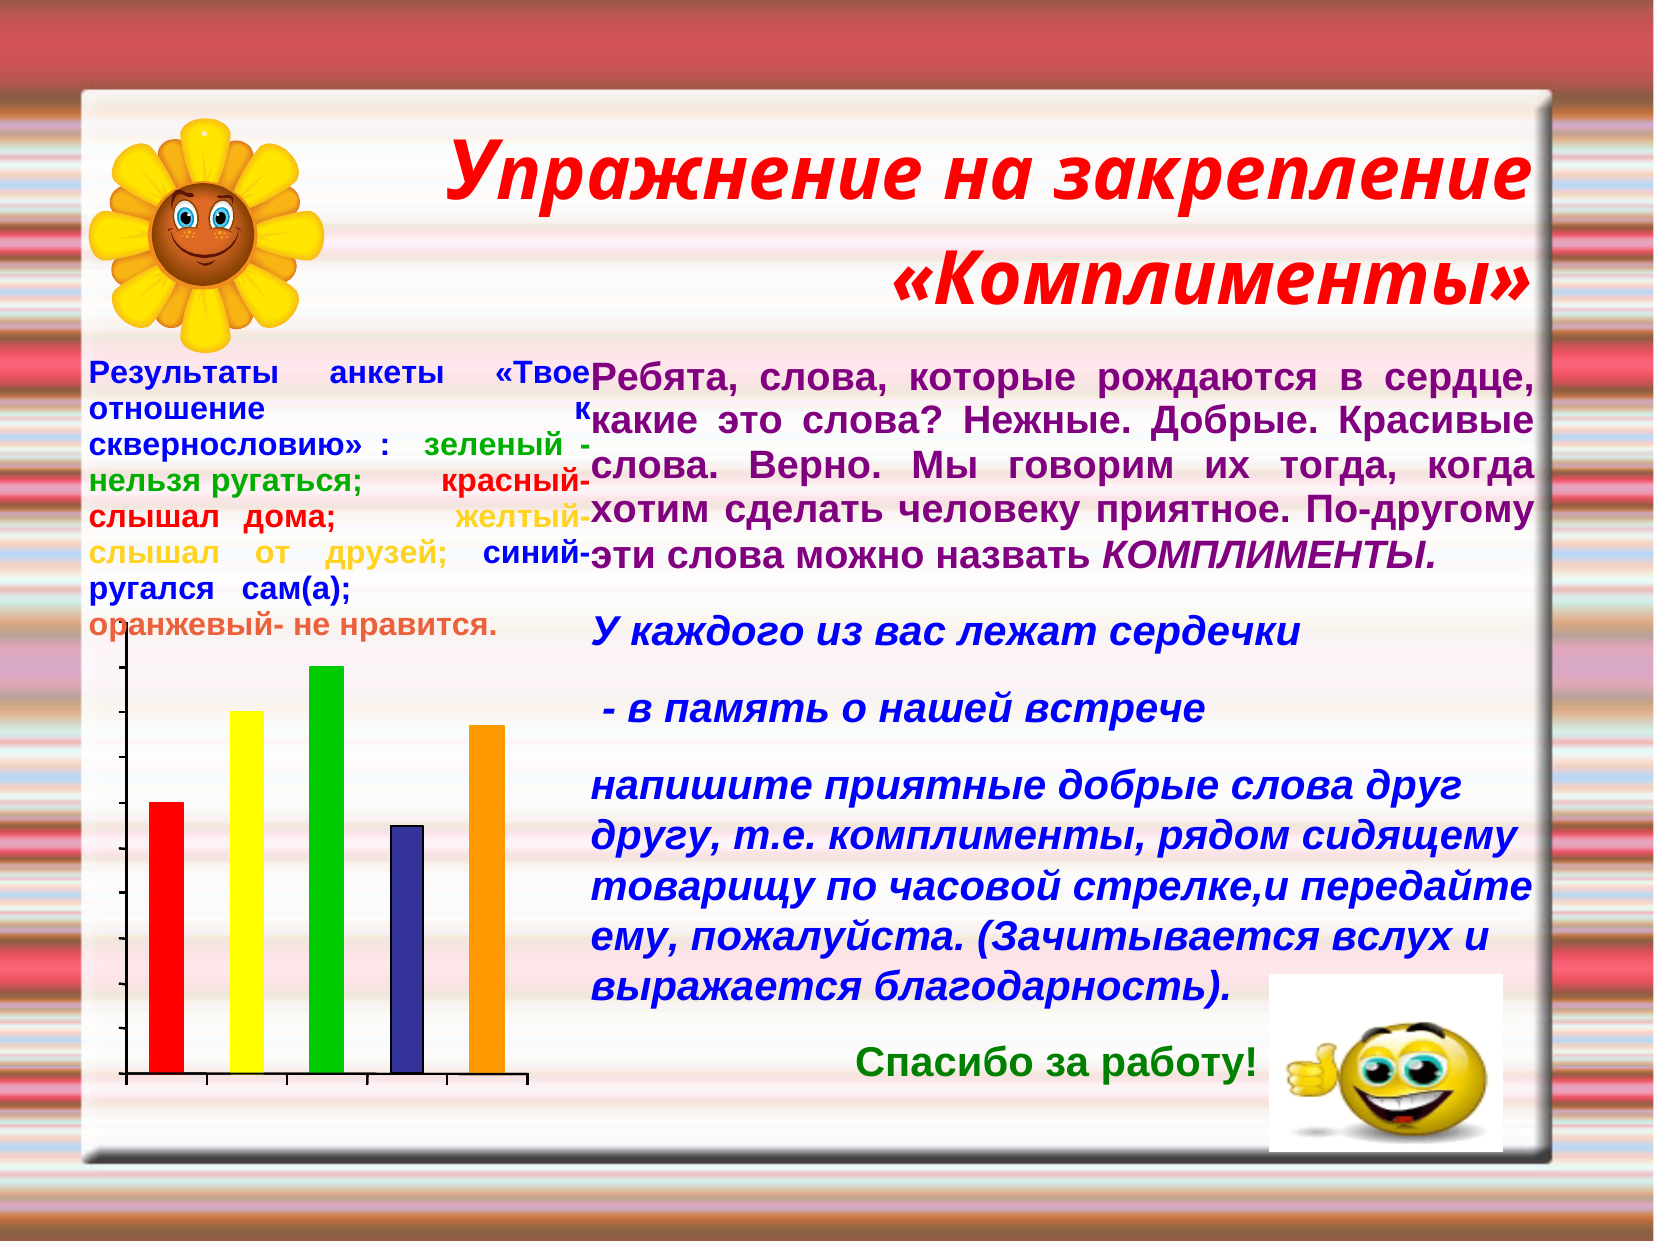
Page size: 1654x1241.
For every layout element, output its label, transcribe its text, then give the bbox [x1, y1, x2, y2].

picture [0, 0, 1654, 1241]
title Упражнение на закрепление «Комплименты» [121, 106, 1534, 330]
list Результаты анкеты «Твое отношение к сквернословию» : зеленый -нельзя ругаться; красный- слышал дома; желтый- слышал от друзей; синий- ругался сам(а); оранжевый- не нравится. [88, 354, 591, 653]
list Ребята, слова, которые рождаются в сердце, какие это слова? Нежные. Добрые. Красивые слова. Верно. Мы говорим их тогда, когда хотим сделать человеку приятное. По-другому эти слова можно назвать КОМПЛИМЕНТЫ. У каждого из вас лежат сердечки - в память о нашей встрече напишите приятные добрые слова друг другу, т.е. комплименты, рядом сидящему товарищу по часовой стрелке,и передайте ему, пожалуйста. (Зачитывается вслух и выражается благодарность). Спасибо за работу! [590, 354, 1536, 1098]
